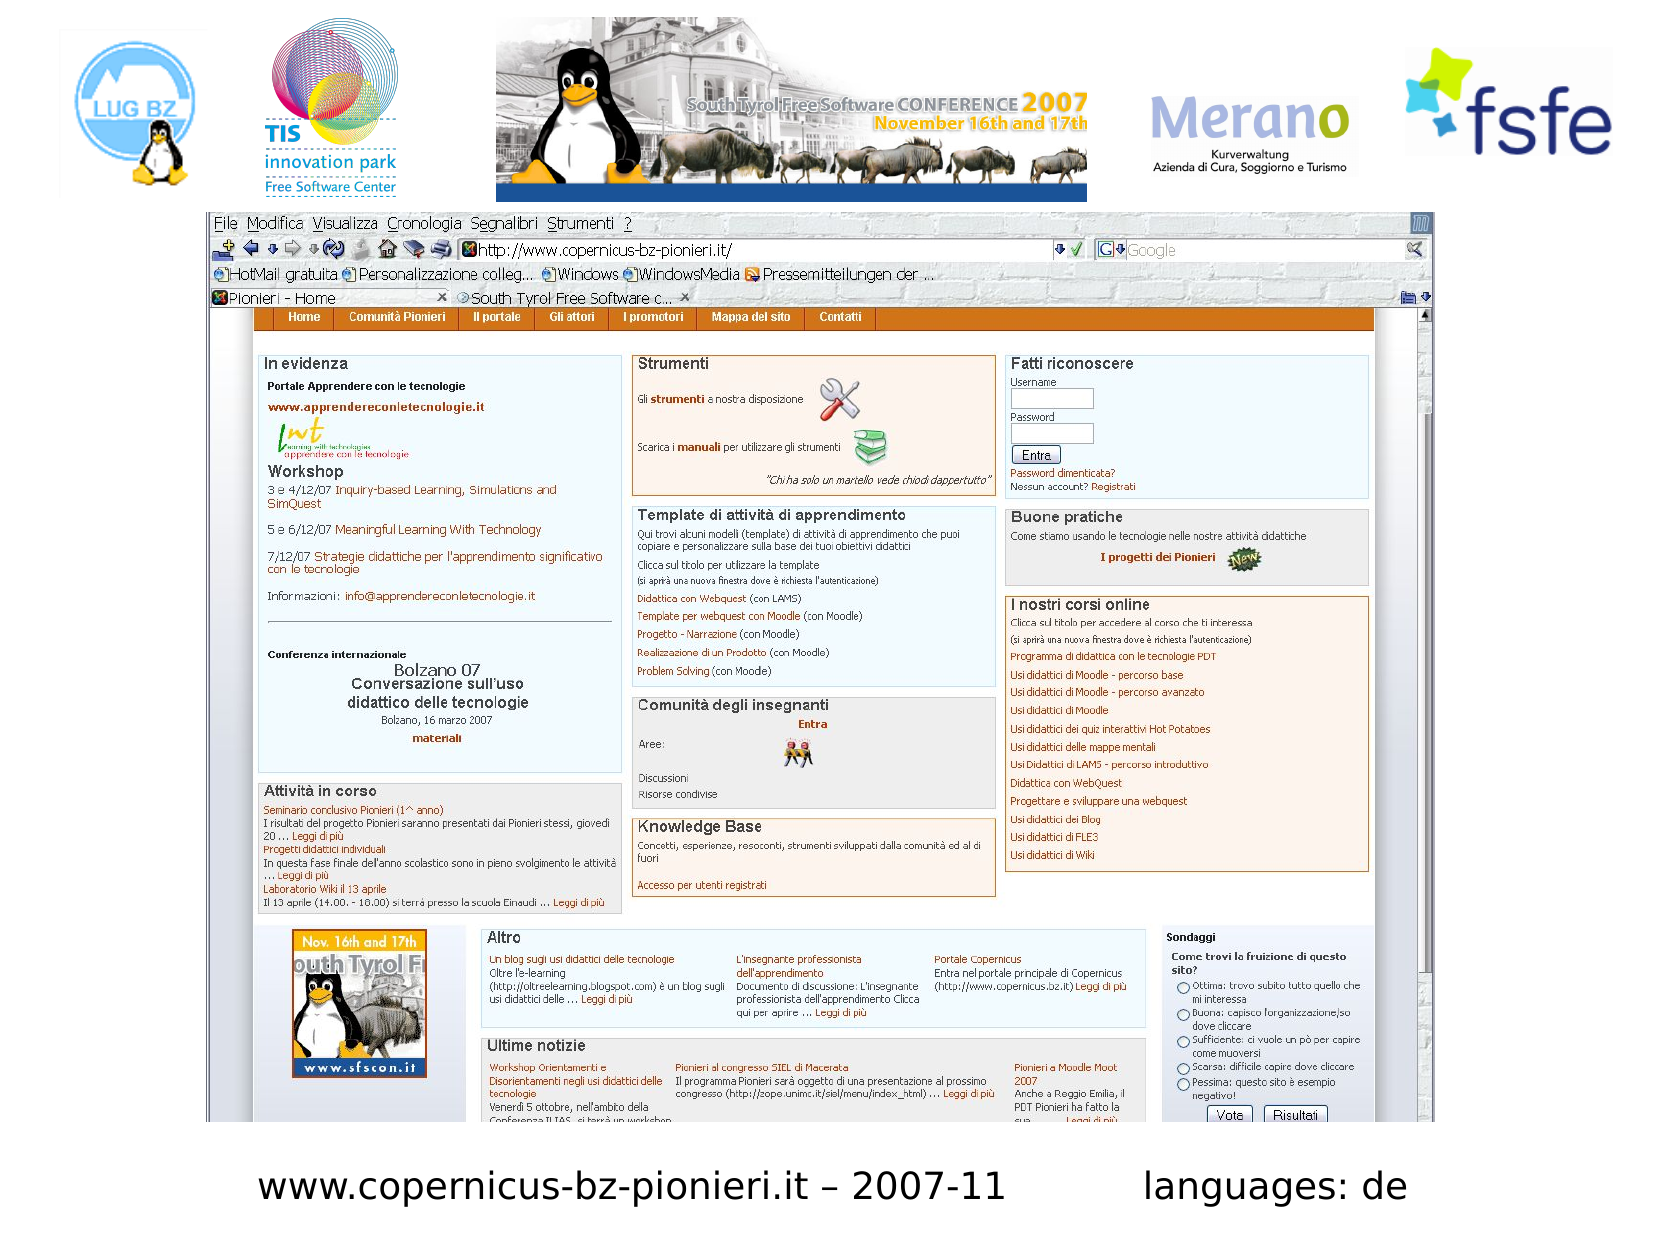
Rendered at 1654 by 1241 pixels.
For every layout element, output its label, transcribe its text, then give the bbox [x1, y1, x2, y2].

picture [206, 212, 1435, 1123]
picture [59, 29, 220, 198]
text_box www.copernicus-bz-pionieri.it – 2007-11 languages: de [212, 1157, 1453, 1216]
picture [265, 18, 398, 197]
picture [1151, 96, 1359, 177]
picture [1405, 47, 1613, 156]
picture [496, 17, 1087, 202]
